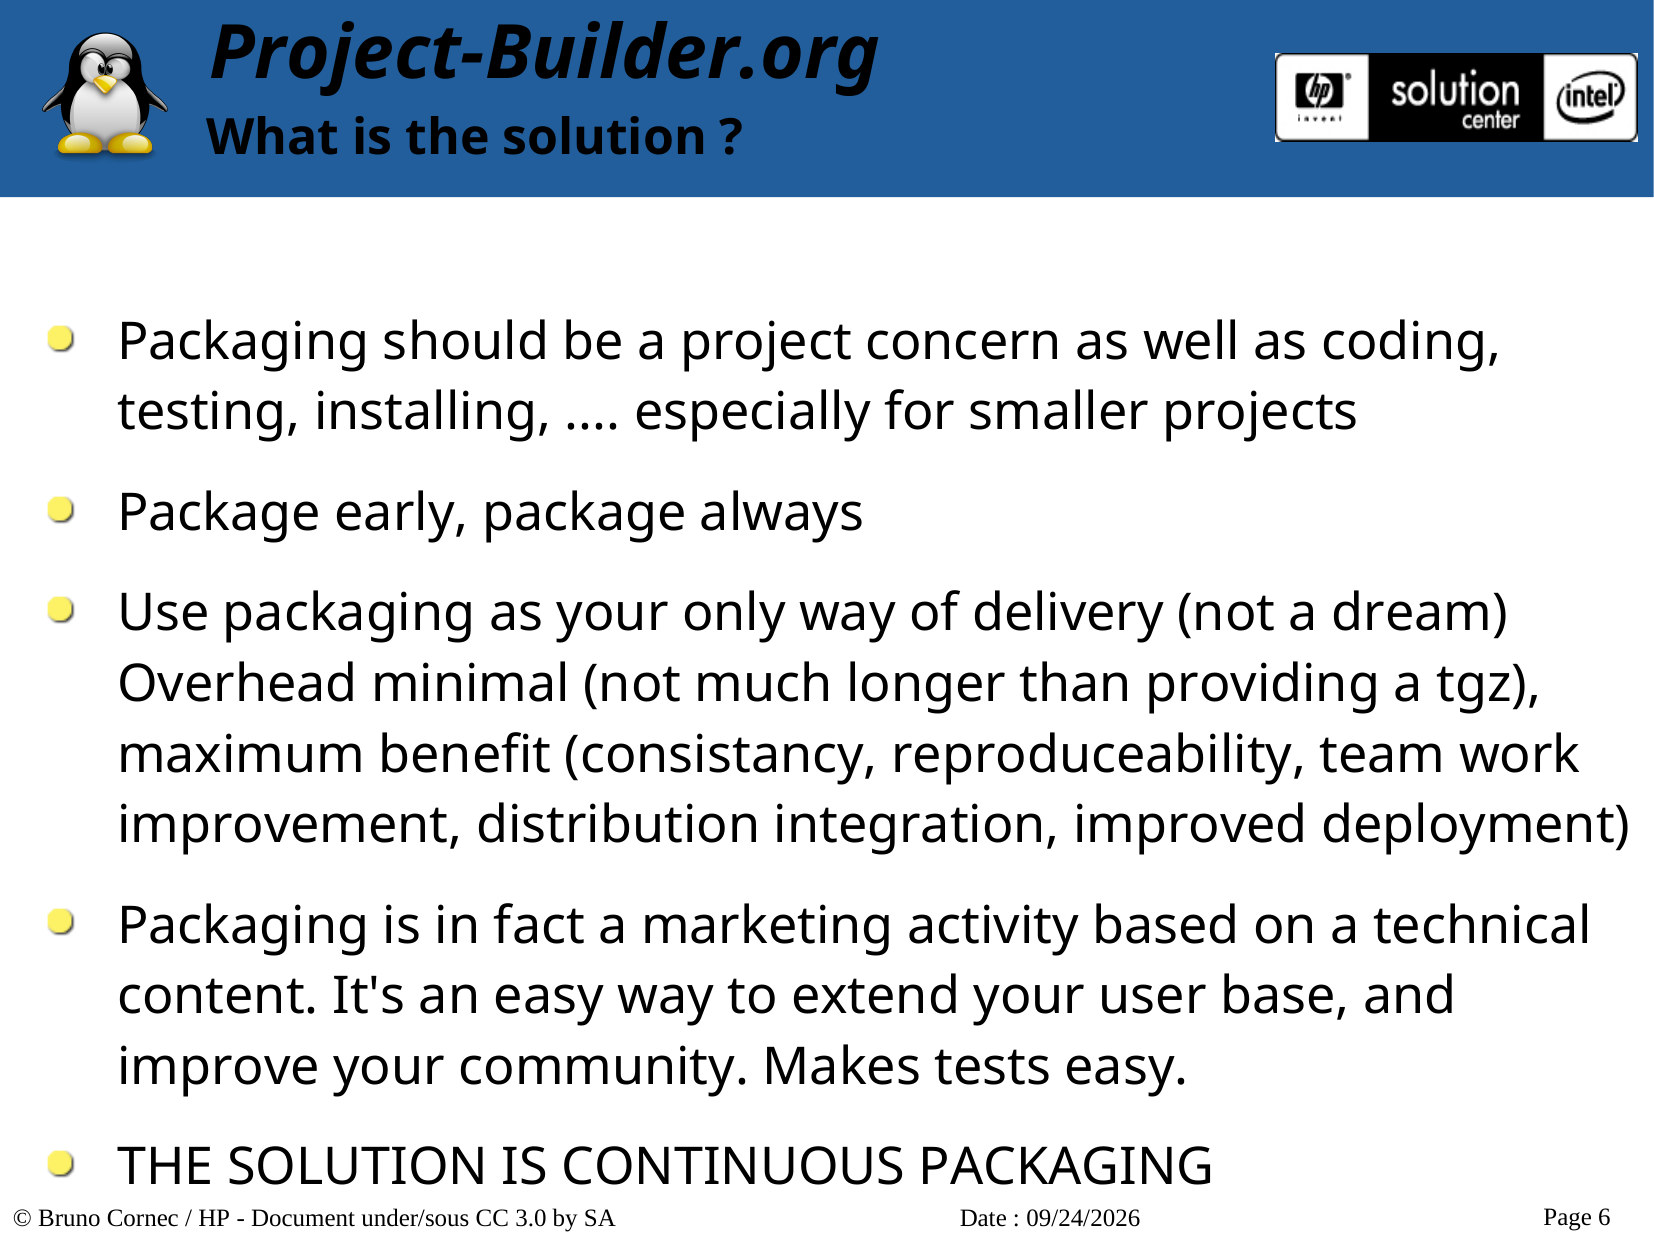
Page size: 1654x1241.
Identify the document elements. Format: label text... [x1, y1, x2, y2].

title What is the solution ? [206, 56, 1121, 218]
picture [1275, 53, 1638, 142]
list Packaging should be a project concern as well as coding, testing, installing, .... especially for smaller projects Package early, package always Use packaging as your only way of delivery (not a dream) Overhead minimal (not much longer than providing a tgz), maximum benefit (consistancy, reproduceability, team work improvement, distribution integration, improved deployment) Packaging is in fact a marketing activity based on a technical content. It's an easy way to extend your user base, and improve your community. Makes tests easy. THE SOLUTION IS CONTINUOUS PACKAGING [34, 303, 1642, 1190]
picture [42, 29, 168, 167]
